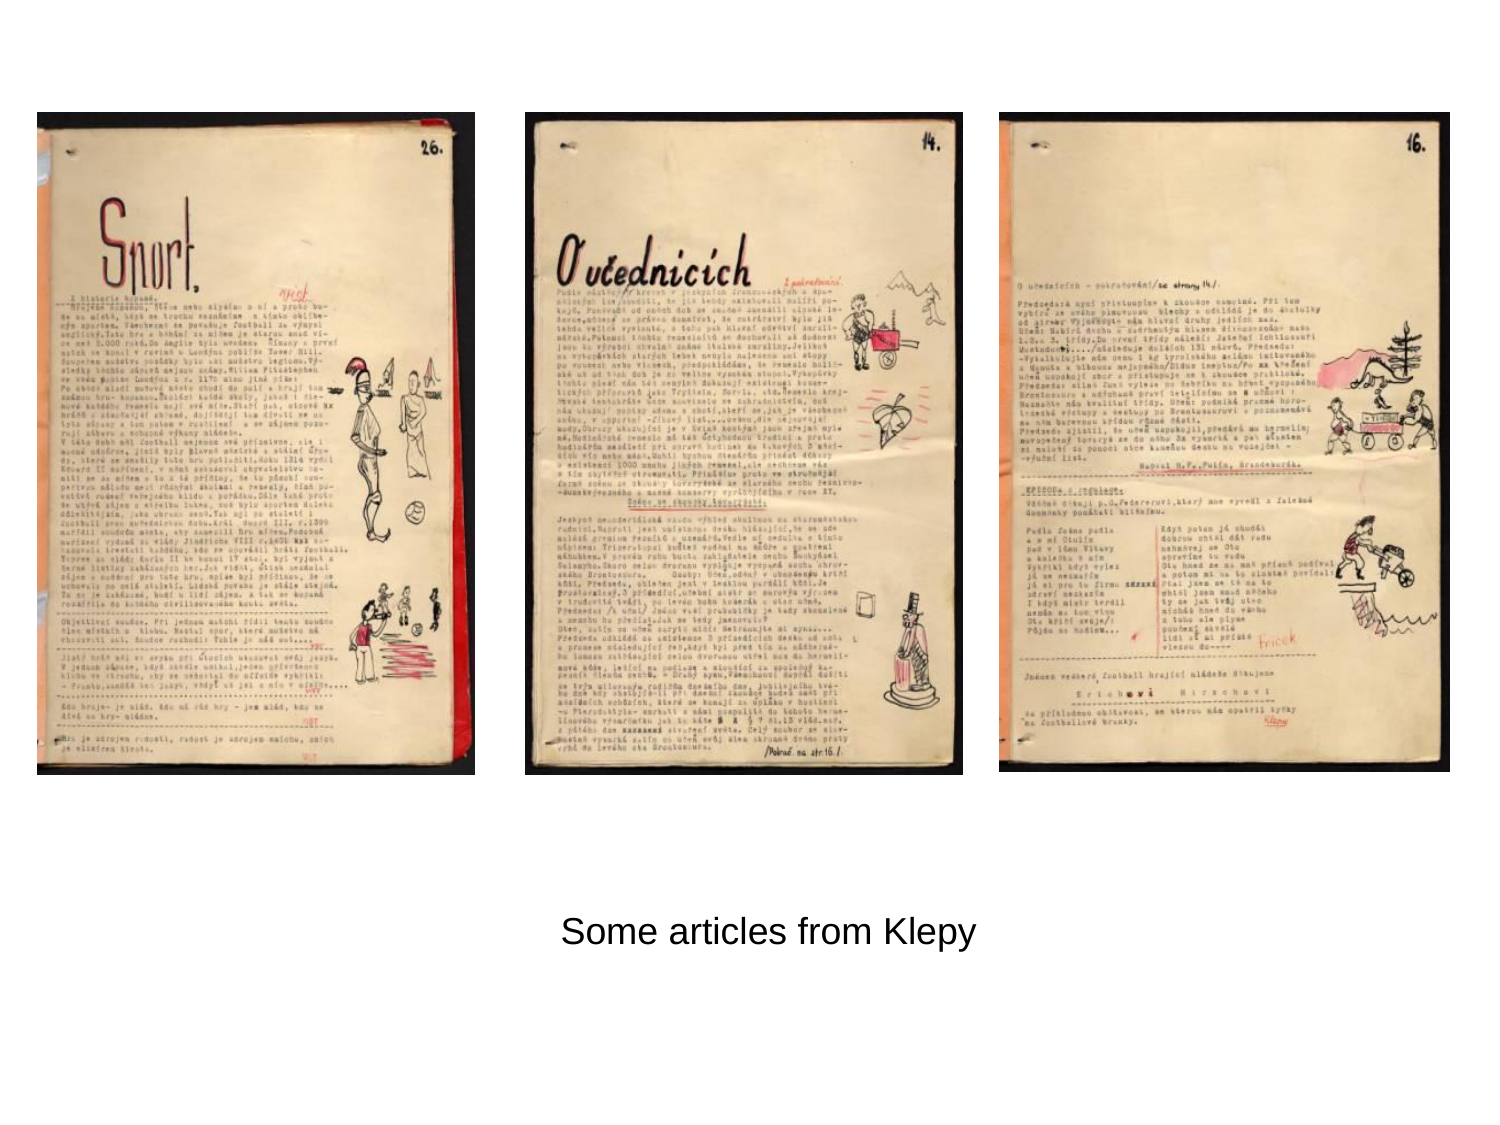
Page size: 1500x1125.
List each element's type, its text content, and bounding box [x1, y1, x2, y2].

picture [999, 112, 1450, 772]
picture [37, 112, 475, 775]
picture [525, 112, 963, 775]
text_box Some articles from Klepy [237, 899, 1300, 960]
